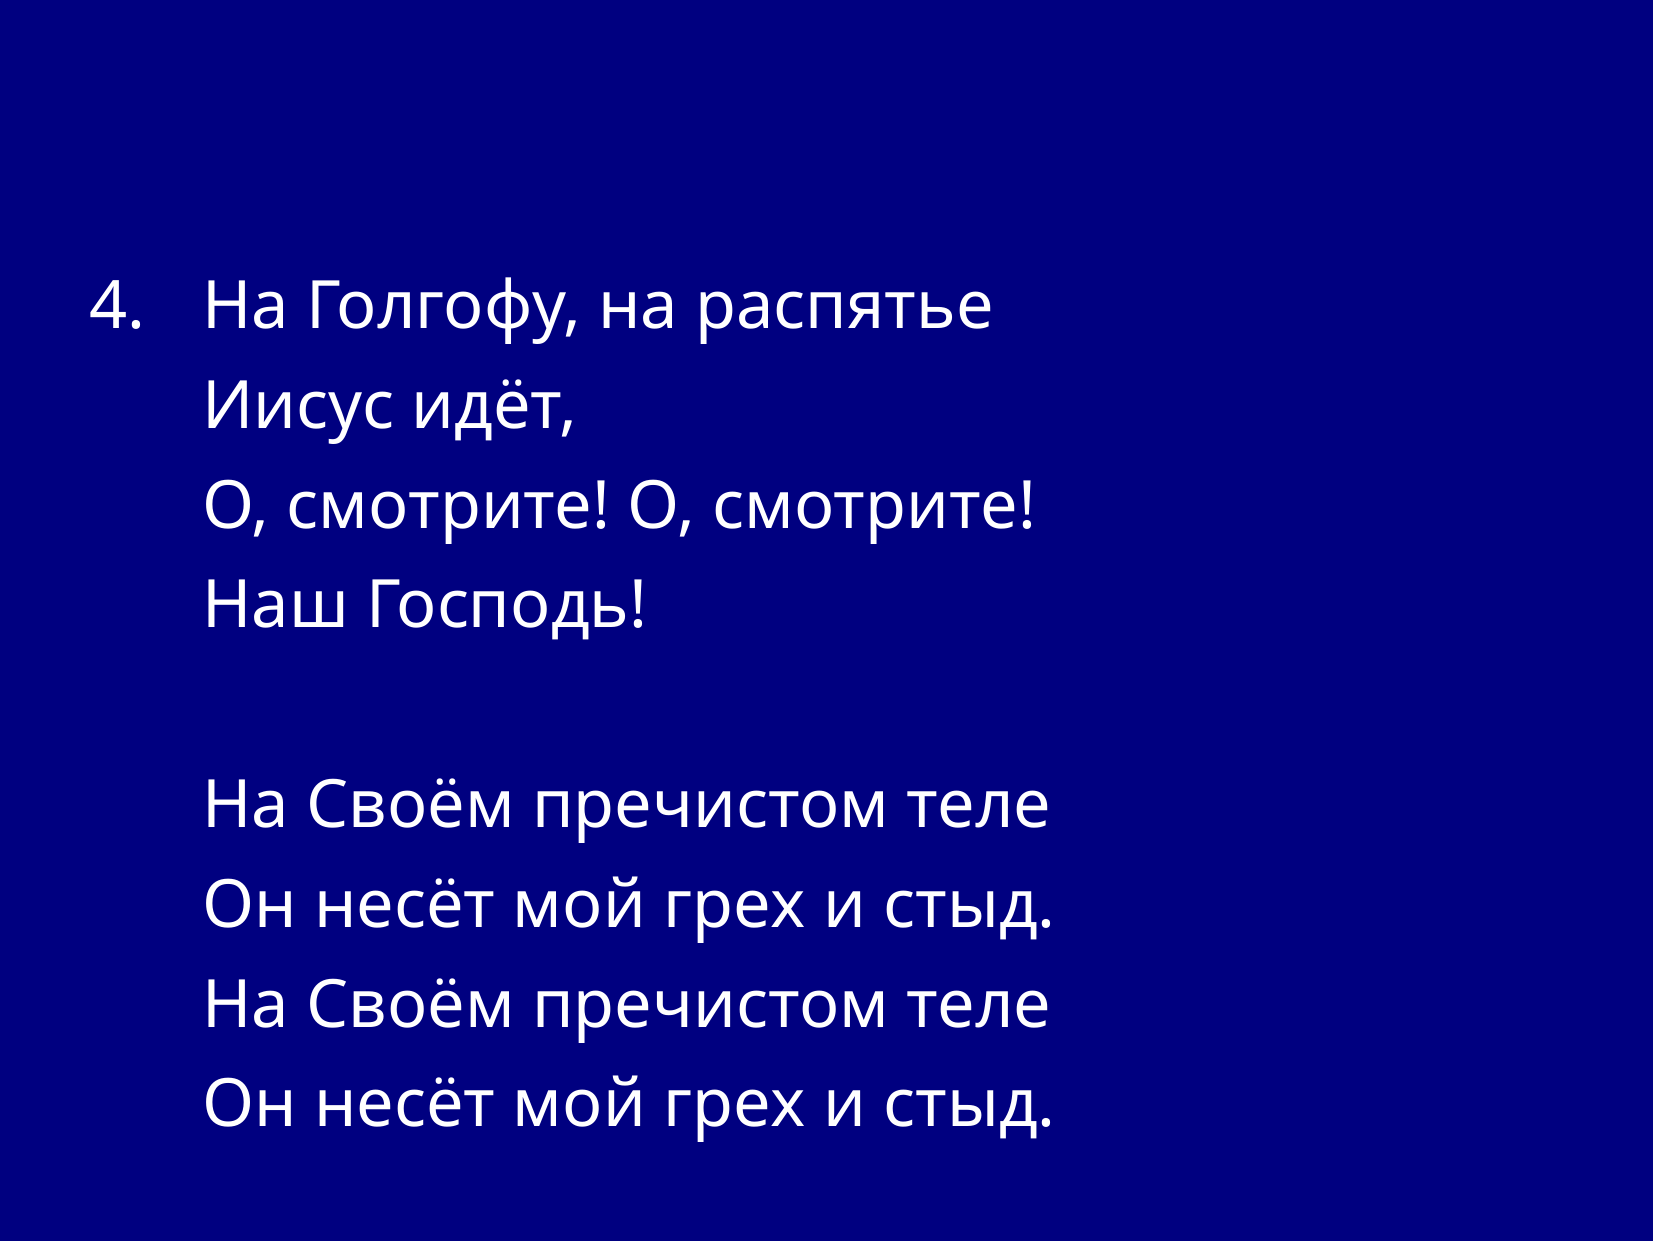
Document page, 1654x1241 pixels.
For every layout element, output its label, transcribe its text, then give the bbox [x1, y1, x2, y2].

text_box 4. На Голгофу, на распятье Иисус идёт, О, смотрите! О, смотрите! Наш Господь! На Своём пречистом теле Он несёт мой грех и стыд. На Своём пречистом теле Он несёт мой грех и стыд. [75, 150, 1576, 1163]
